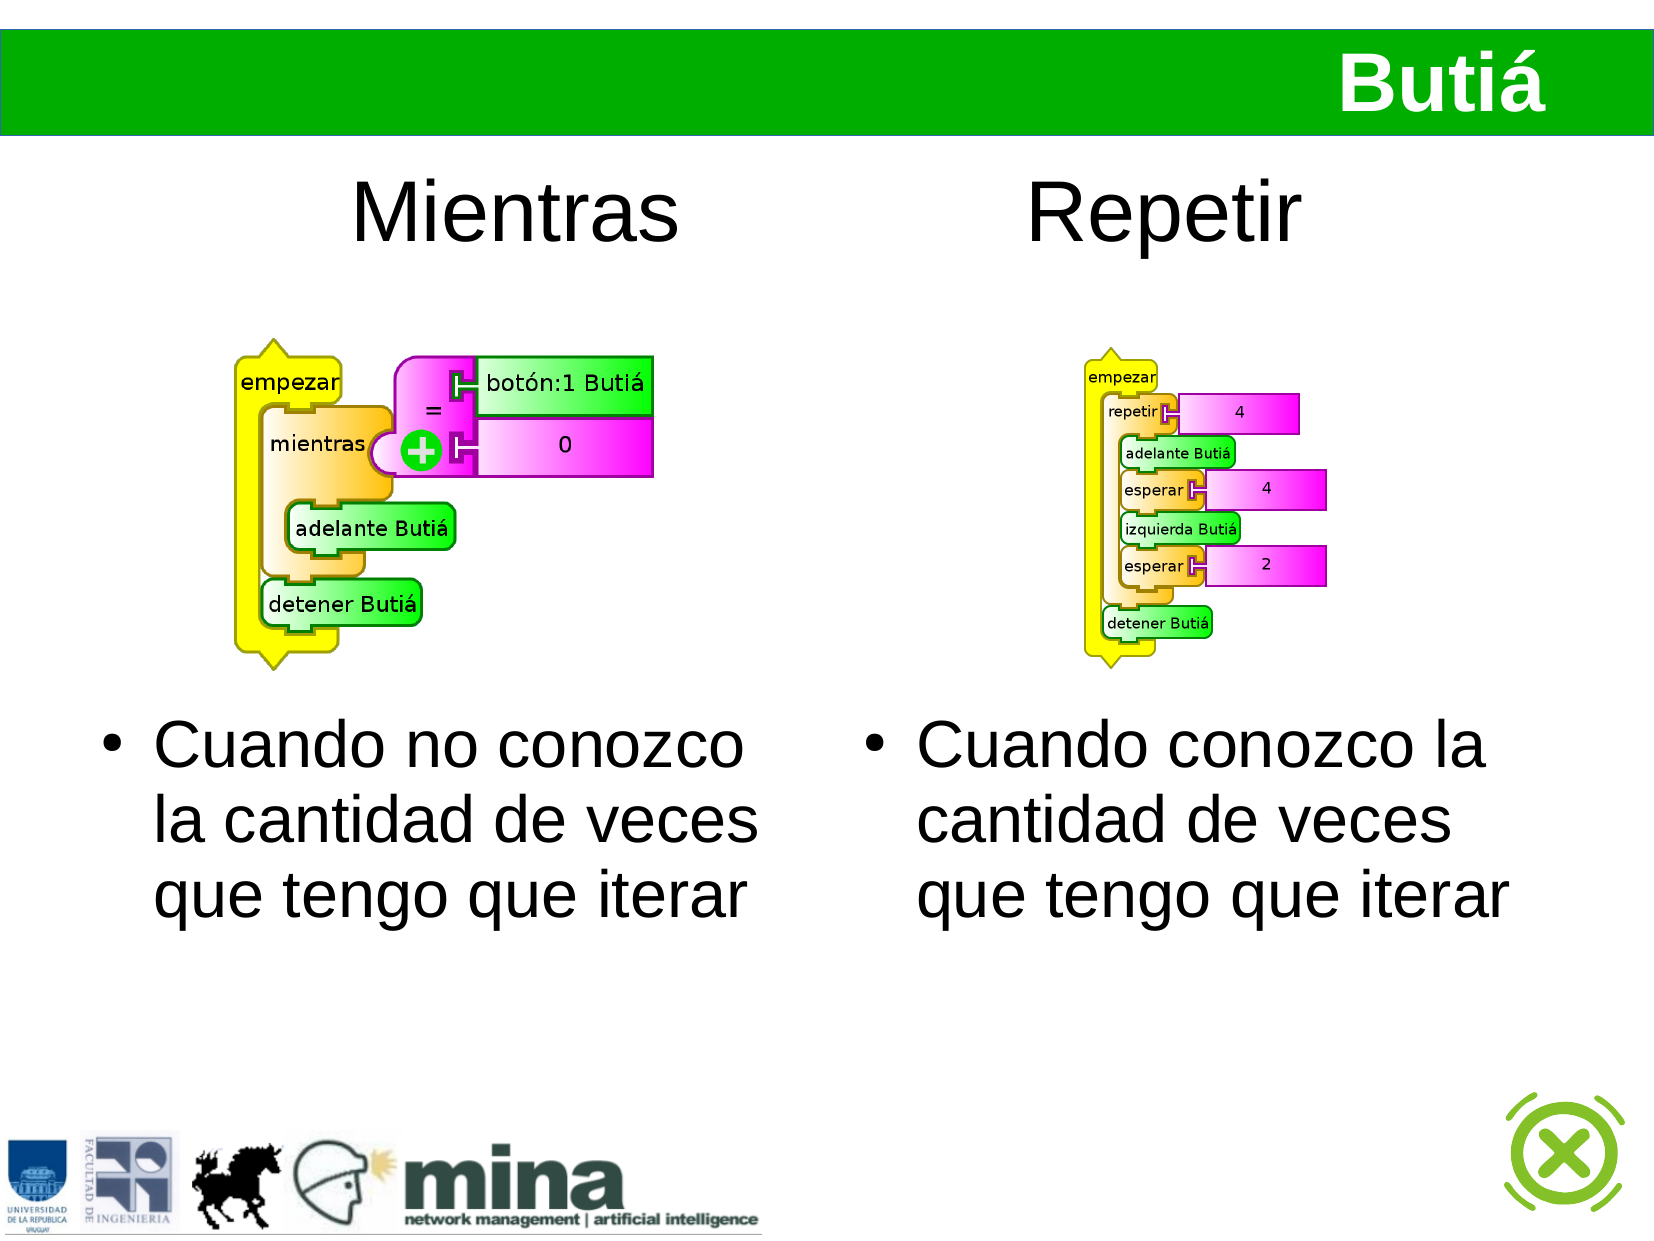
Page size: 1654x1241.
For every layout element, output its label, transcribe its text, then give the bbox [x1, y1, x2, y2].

picture [223, 331, 668, 675]
picture [1504, 1092, 1625, 1212]
picture [5, 1130, 762, 1235]
list Cuando no conozco la cantidad de veces que tengo que iterar [82, 707, 809, 1051]
title Mientras Repetir [82, 108, 1571, 316]
picture [1071, 331, 1345, 675]
list Cuando conozco la cantidad de veces que tengo que iterar [845, 707, 1572, 1051]
